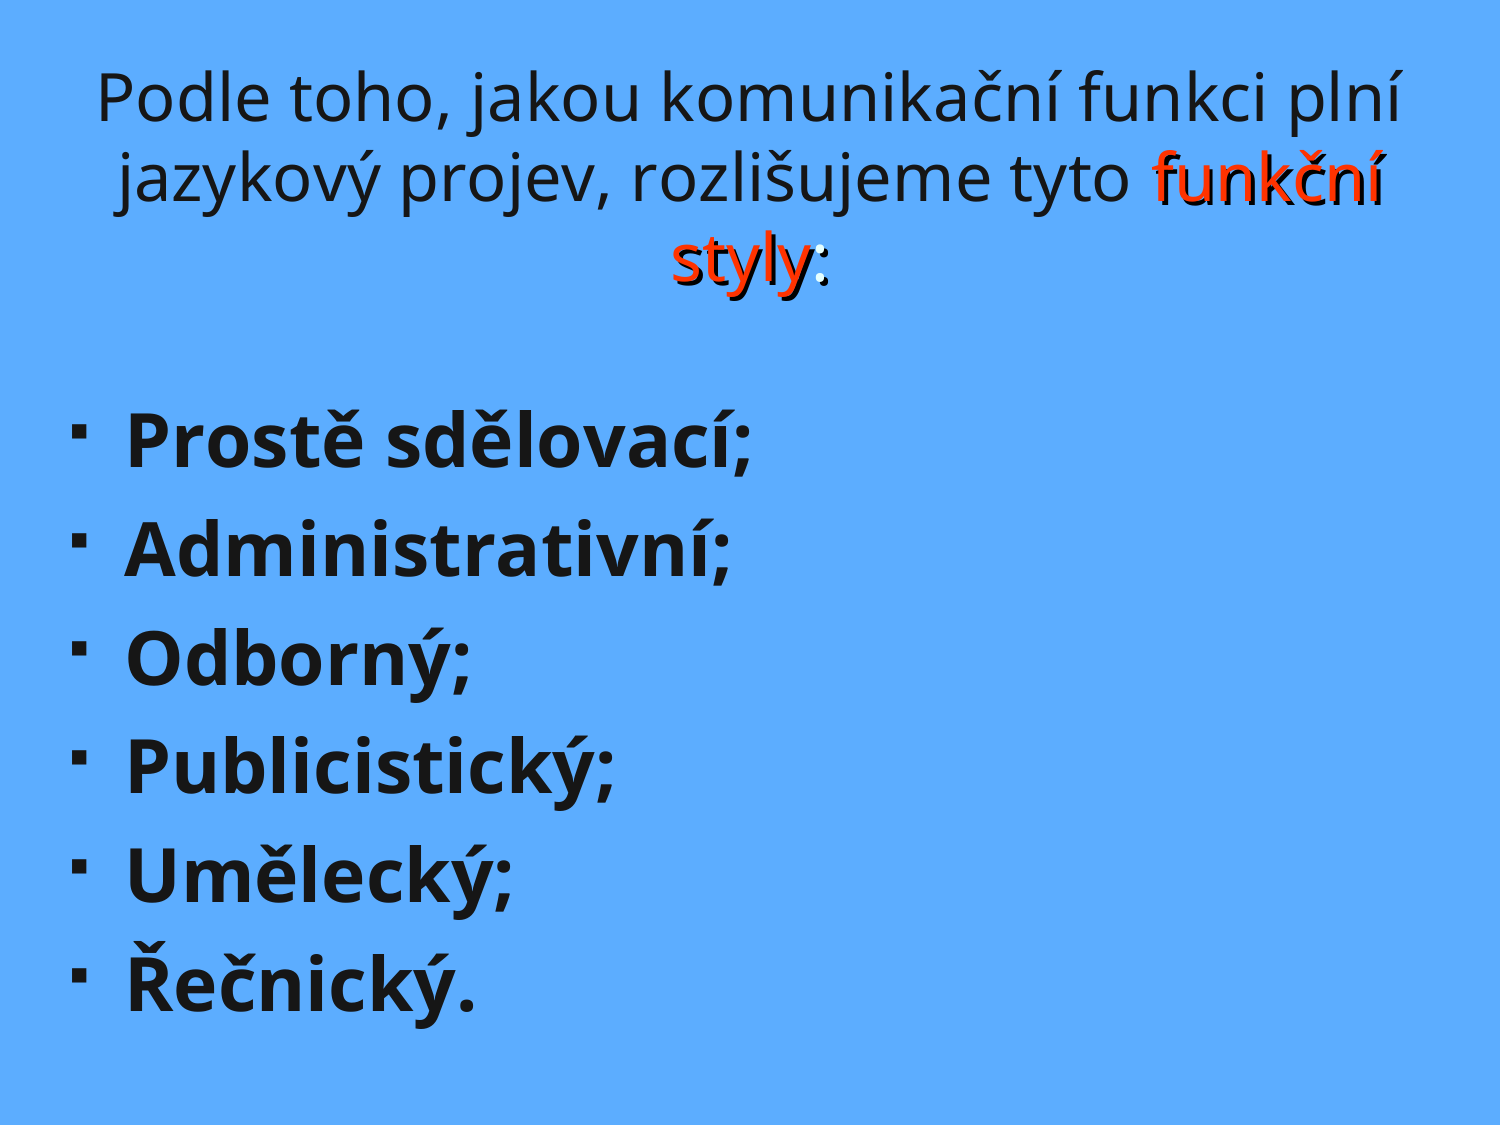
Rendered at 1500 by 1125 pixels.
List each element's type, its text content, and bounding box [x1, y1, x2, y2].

list Prostě sdělovací; Administrativní; Odborný; Publicistický; Umělecký; Řečnický. [53, 385, 1404, 1125]
title Podle toho, jakou komunikační funkci plní jazykový projev, rozlišujeme tyto funkční styly: [75, 47, 1426, 303]
